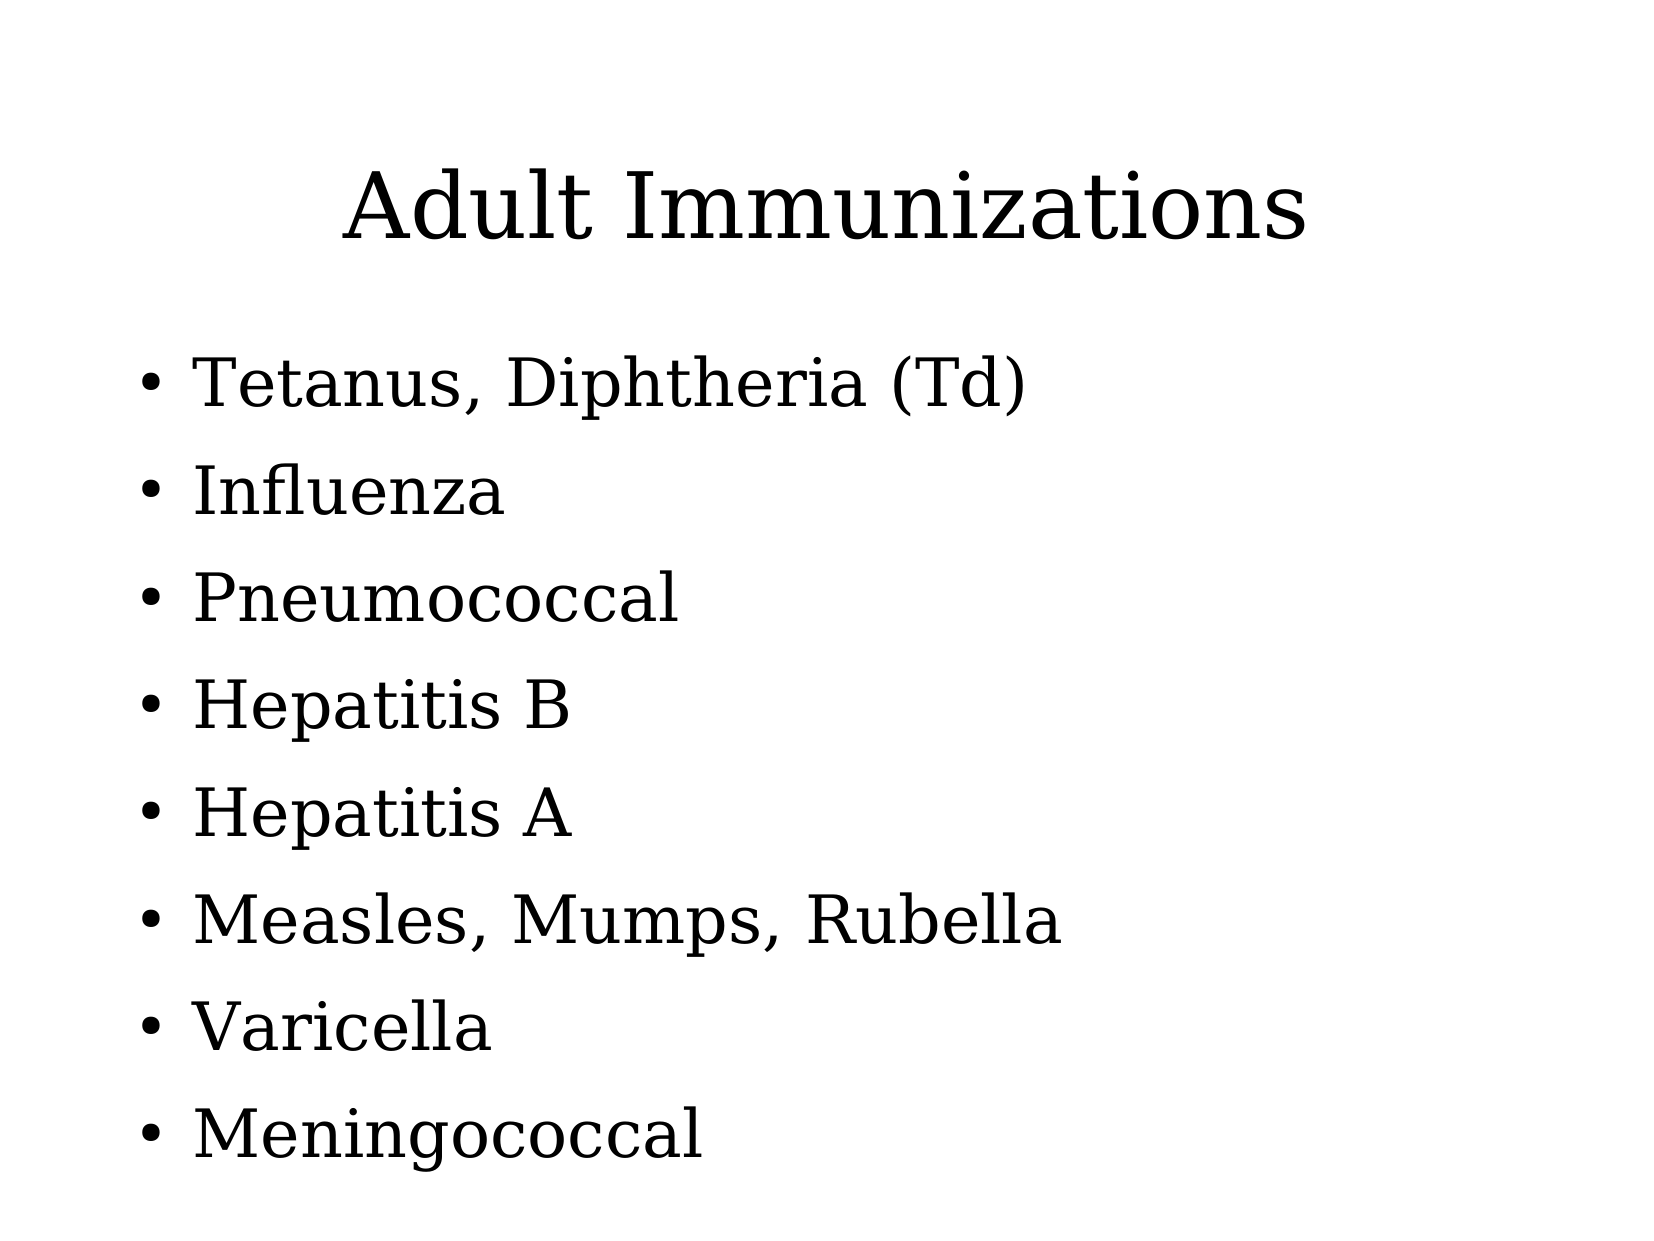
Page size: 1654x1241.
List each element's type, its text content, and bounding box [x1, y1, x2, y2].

title Adult Immunizations [121, 102, 1534, 311]
list Tetanus, Diphtheria (Td) Influenza Pneumococcal Hepatitis B Hepatitis A Measles, Mumps, Rubella Varicella Meningococcal [121, 344, 1534, 1174]
